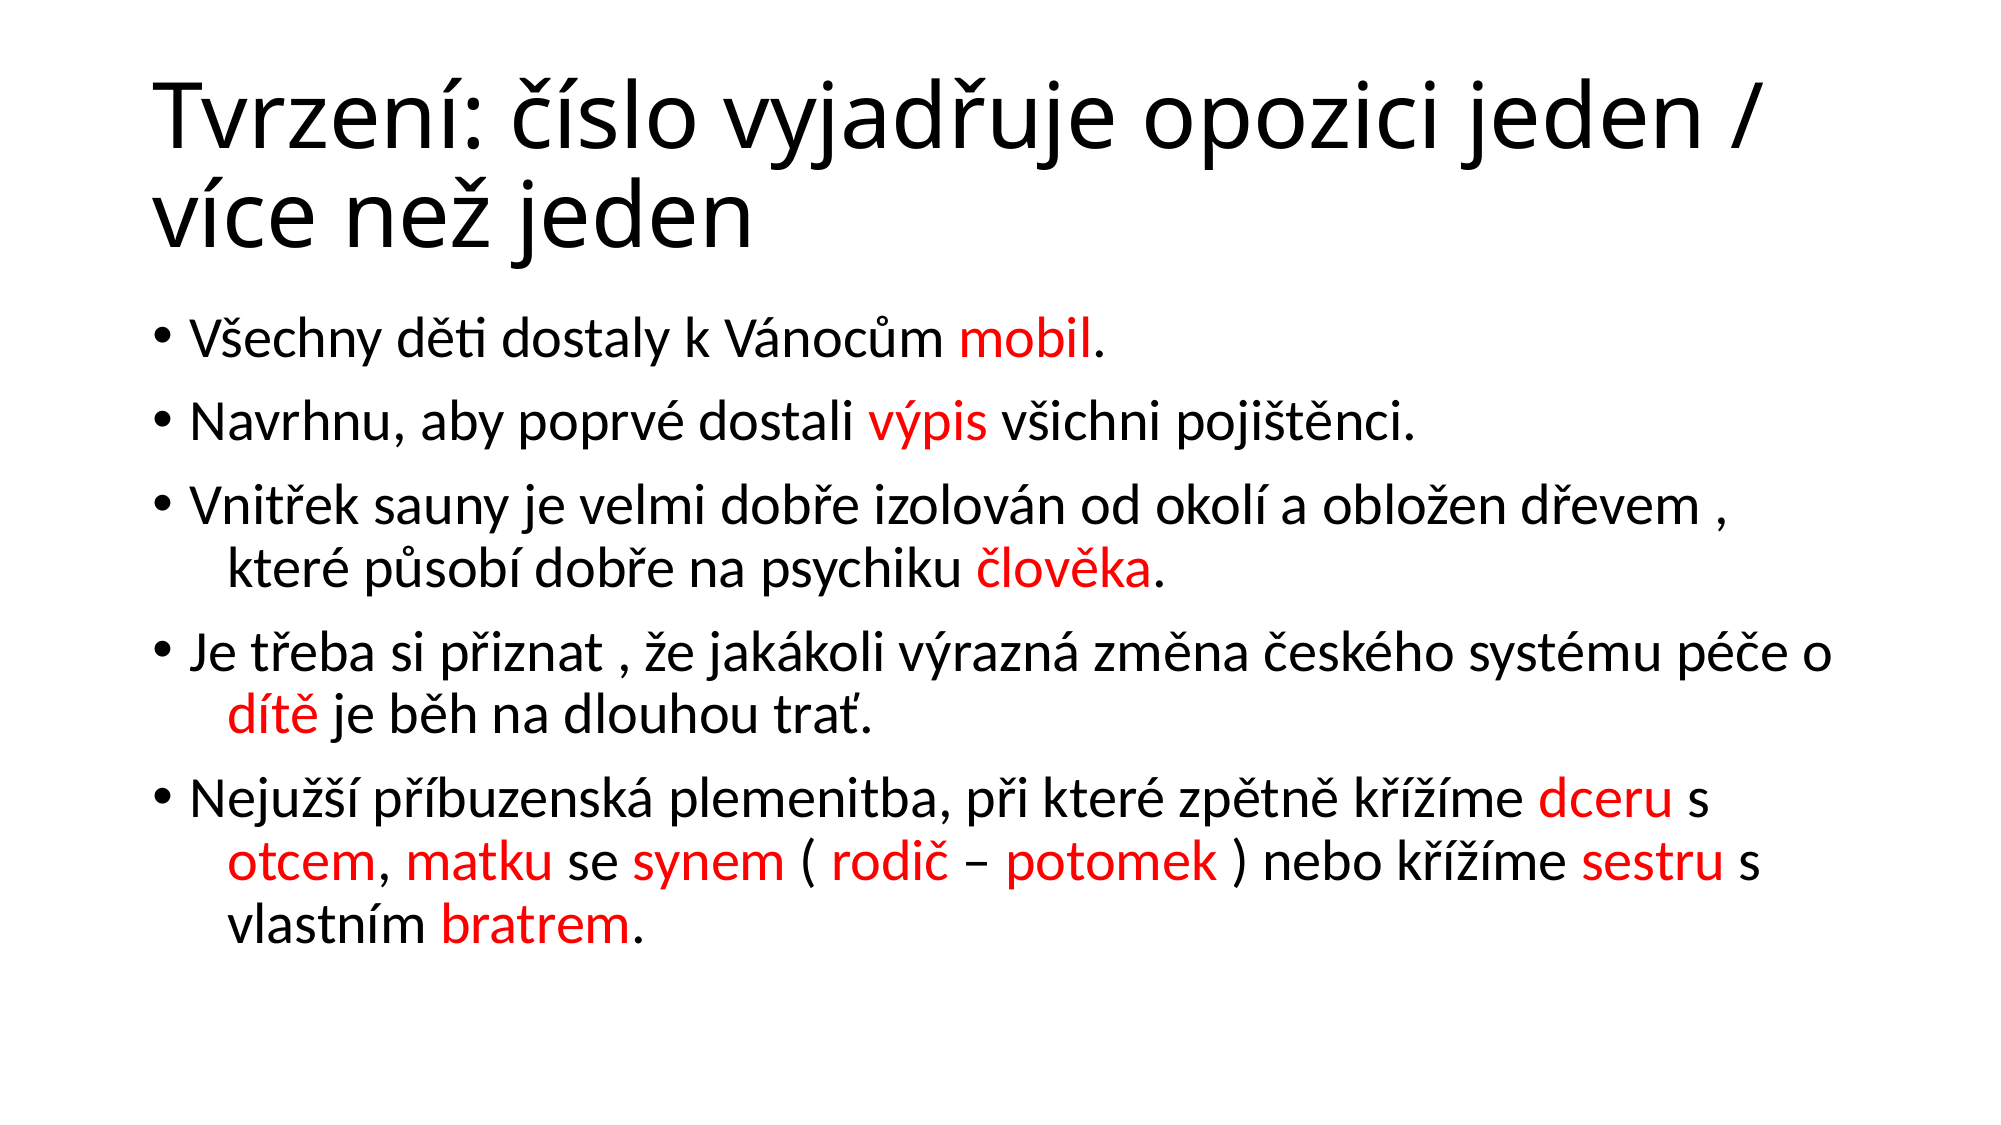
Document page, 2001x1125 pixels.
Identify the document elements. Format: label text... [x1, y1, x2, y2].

list Všechny děti dostaly k Vánocům mobil. Navrhnu, aby poprvé dostali výpis všichni pojištěnci. Vnitřek sauny je velmi dobře izolován od okolí a obložen dřevem , které působí dobře na psychiku člověka. Je třeba si přiznat , že jakákoli výrazná změna českého systému péče o dítě je běh na dlouhou trať. Nejužší příbuzenská plemenitba, při které zpětně křížíme dceru s otcem, matku se synem ( rodič – potomek ) nebo křížíme sestru s vlastním bratrem. [137, 299, 1863, 1014]
title Tvrzení: číslo vyjadřuje opozici jeden / více než jeden [137, 59, 1863, 278]
